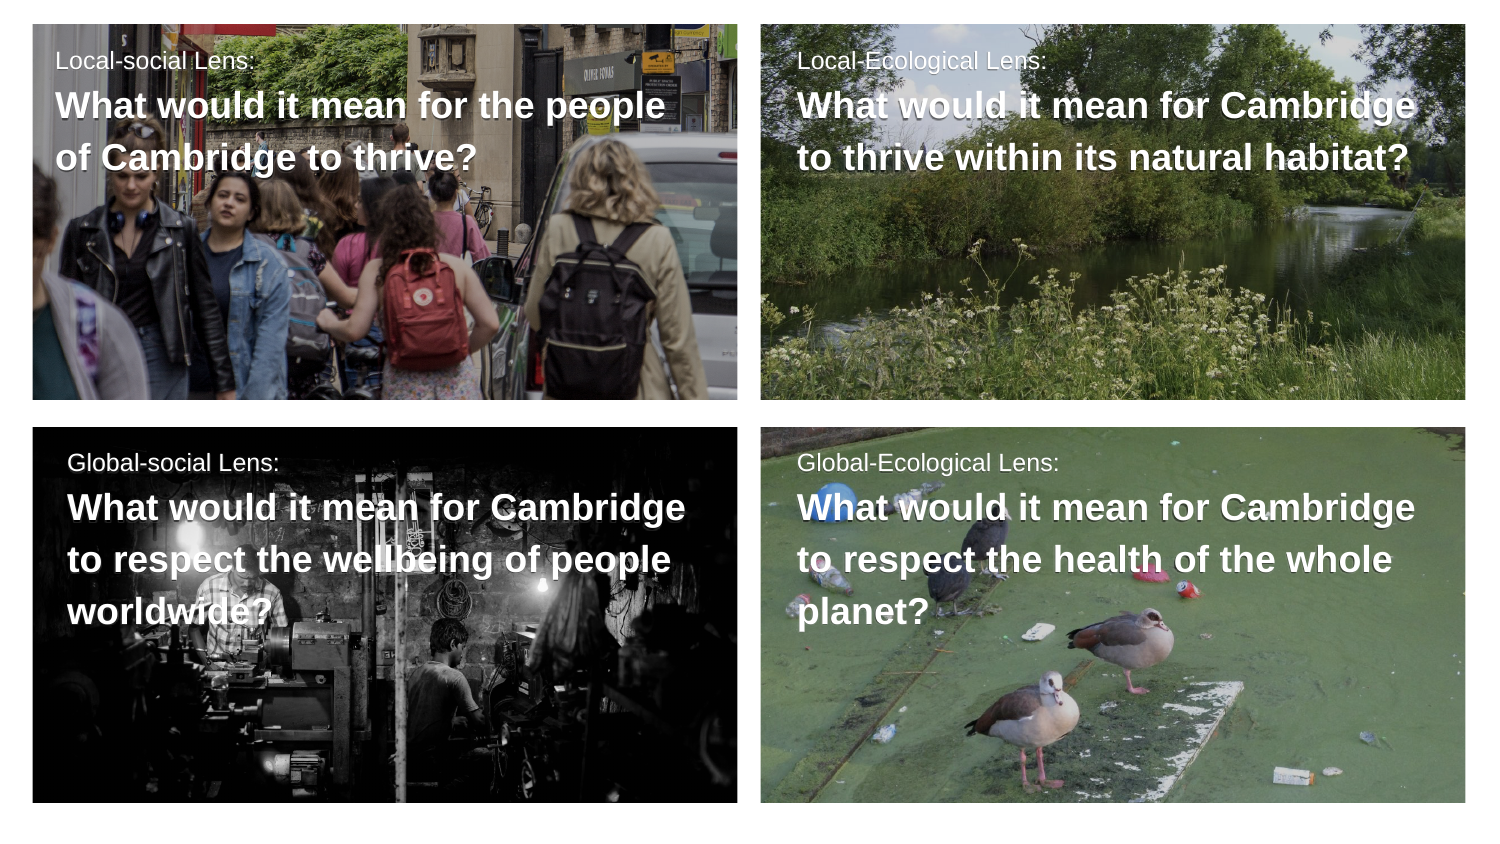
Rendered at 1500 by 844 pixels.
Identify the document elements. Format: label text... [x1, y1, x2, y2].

picture [151, 607, 159, 621]
text_box Global-social Lens: What would it mean for Cambridge to respect the wellbeing of people worldwide? [52, 427, 719, 605]
picture [881, 607, 889, 612]
picture [32, 24, 738, 400]
picture [185, 605, 191, 617]
picture [236, 607, 244, 612]
picture [32, 427, 738, 803]
picture [72, 605, 78, 617]
text_box Local-Ecological Lens: What would it mean for Cambridge to thrive within its natural habitat? [781, 24, 1448, 203]
picture [760, 427, 1466, 803]
picture [836, 615, 843, 621]
picture [213, 607, 221, 621]
text_box Global-Ecological Lens: What would it mean for Cambridge to respect the health of the whole planet? [781, 427, 1448, 605]
picture [760, 24, 1466, 400]
picture [172, 605, 178, 617]
text_box Local-social Lens: What would it mean for the people of Cambridge to thrive? [40, 24, 707, 203]
picture [804, 607, 812, 621]
picture [103, 607, 112, 621]
picture [85, 605, 91, 617]
